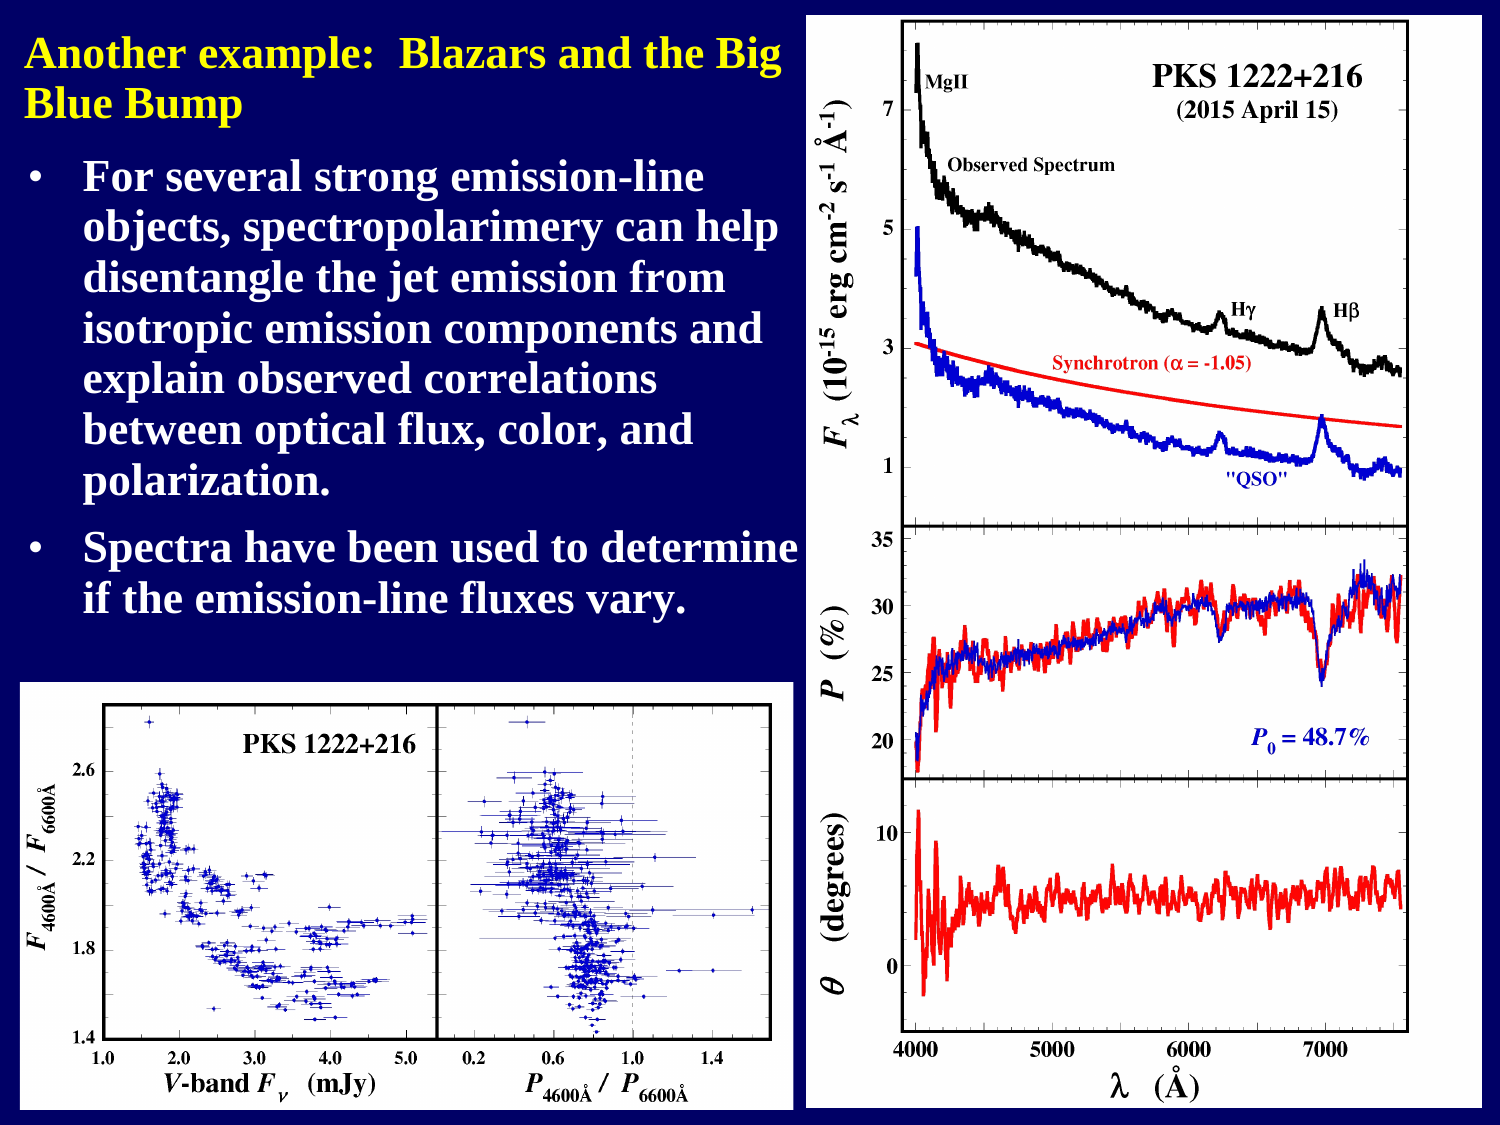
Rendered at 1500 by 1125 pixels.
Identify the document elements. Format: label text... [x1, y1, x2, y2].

picture [19, 682, 794, 1110]
title Another example: Blazars and the Big Blue Bump [23, 0, 924, 161]
list For several strong emission-line objects, spectropolarimery can help disentangle the jet emission from isotropic emission components and explain observed correlations between optical flux, color, and polarization. Spectra have been used to determine if the emission-line fluxes vary. [27, 150, 806, 742]
picture [806, 15, 1482, 1108]
